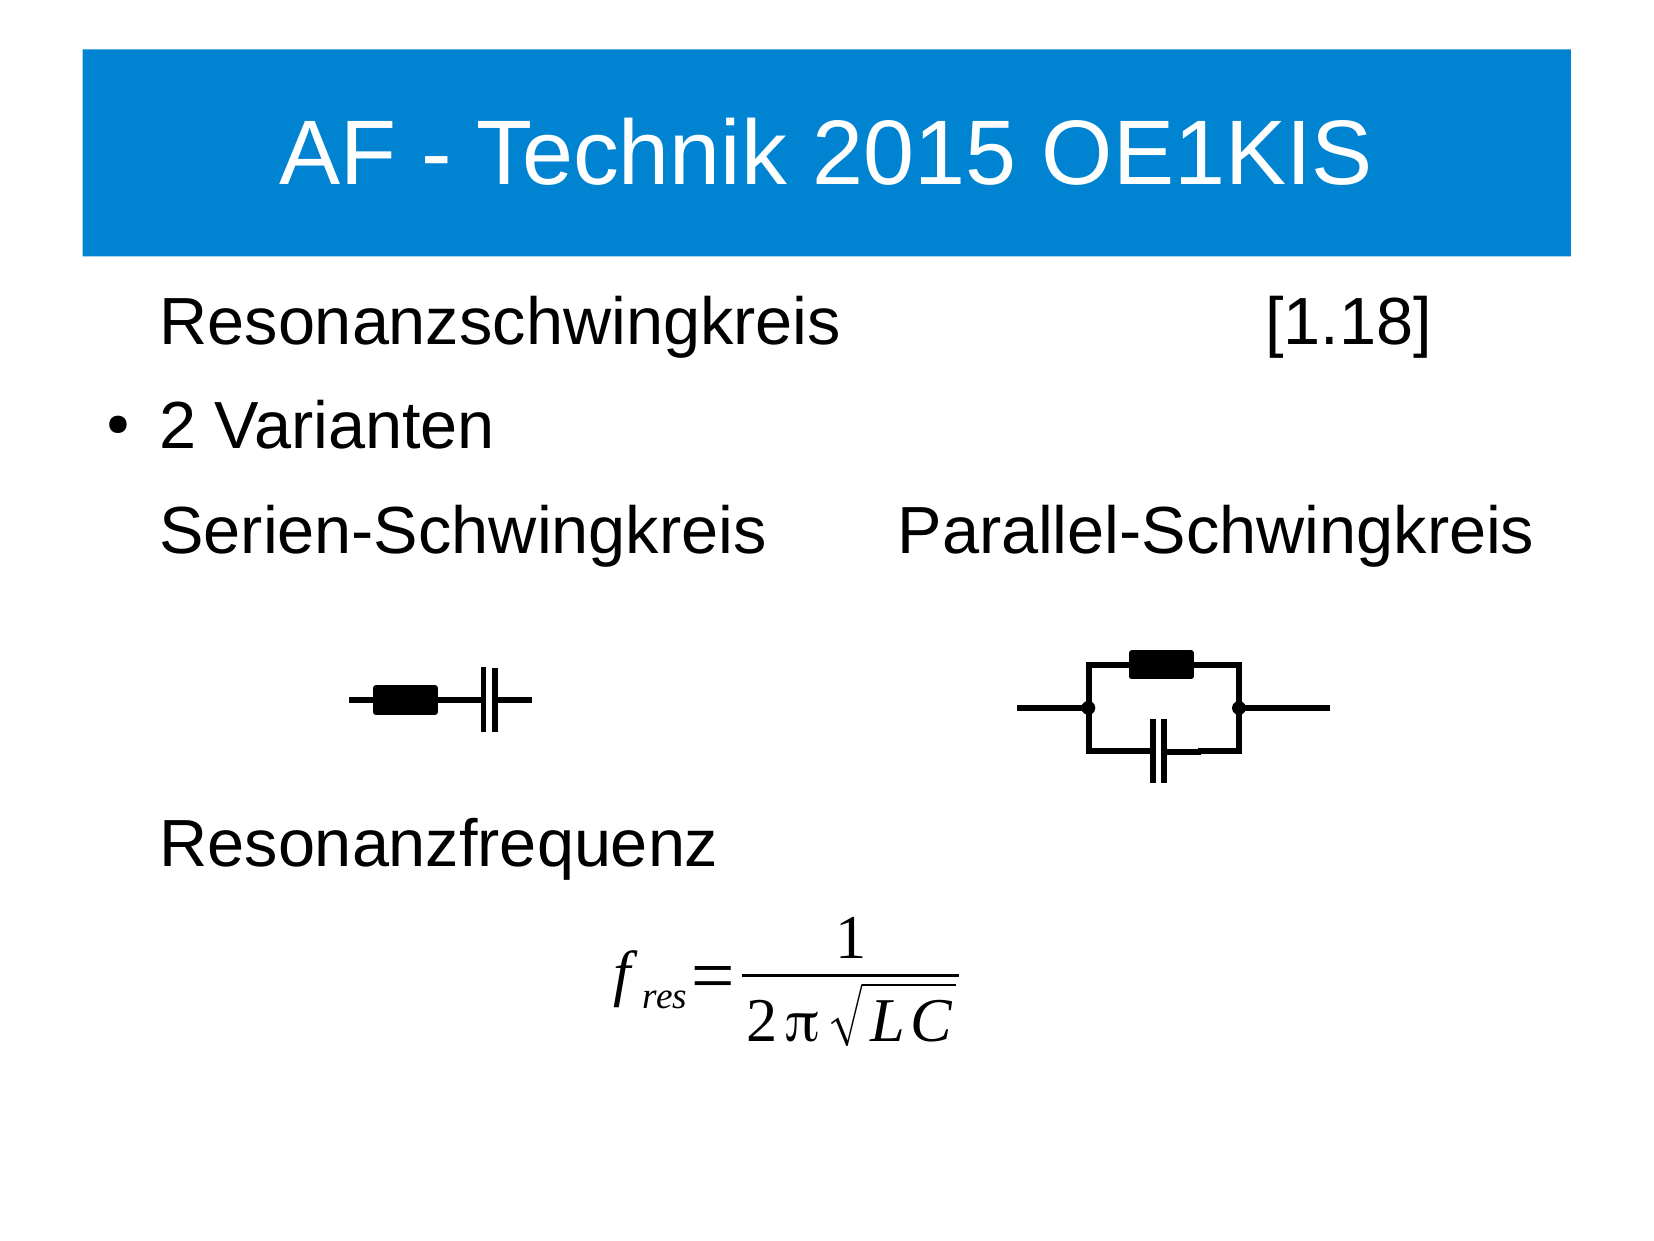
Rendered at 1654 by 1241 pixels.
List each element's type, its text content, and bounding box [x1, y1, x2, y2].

picture [179, 616, 802, 1056]
title AF - Technik 2015 OE1KIS [82, 49, 1571, 257]
chart [606, 902, 969, 1056]
picture [935, 581, 1558, 1020]
list Resonanzschwingkreis [1.18] 2 Varianten Serien-Schwingkreis Parallel-Schwingkreis Resonanzfrequenz [88, 284, 1577, 1004]
